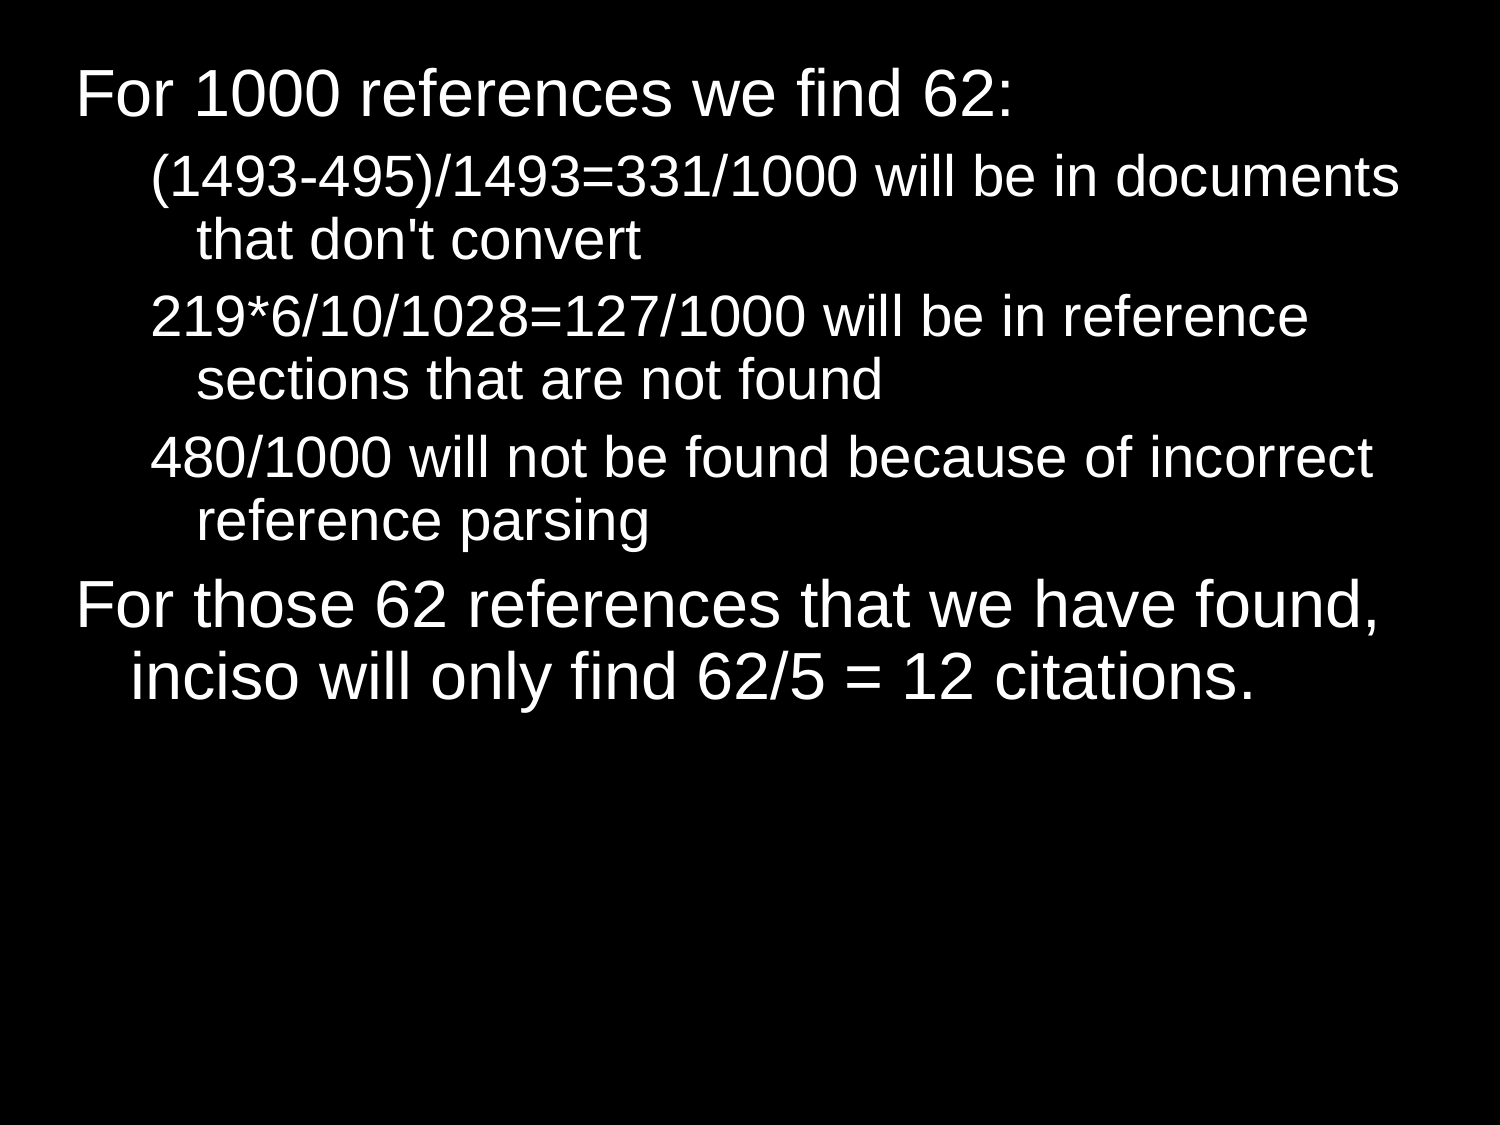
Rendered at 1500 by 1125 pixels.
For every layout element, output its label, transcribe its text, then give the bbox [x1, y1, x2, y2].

list For 1000 references we find 62: (1493-495)/1493=331/1000 will be in documents that don't convert 219*6/10/1028=127/1000 will be in reference sections that are not found 480/1000 will not be found because of incorrect reference parsing For those 62 references that we have found, inciso will only find 62/5 = 12 citations. [75, 57, 1426, 991]
